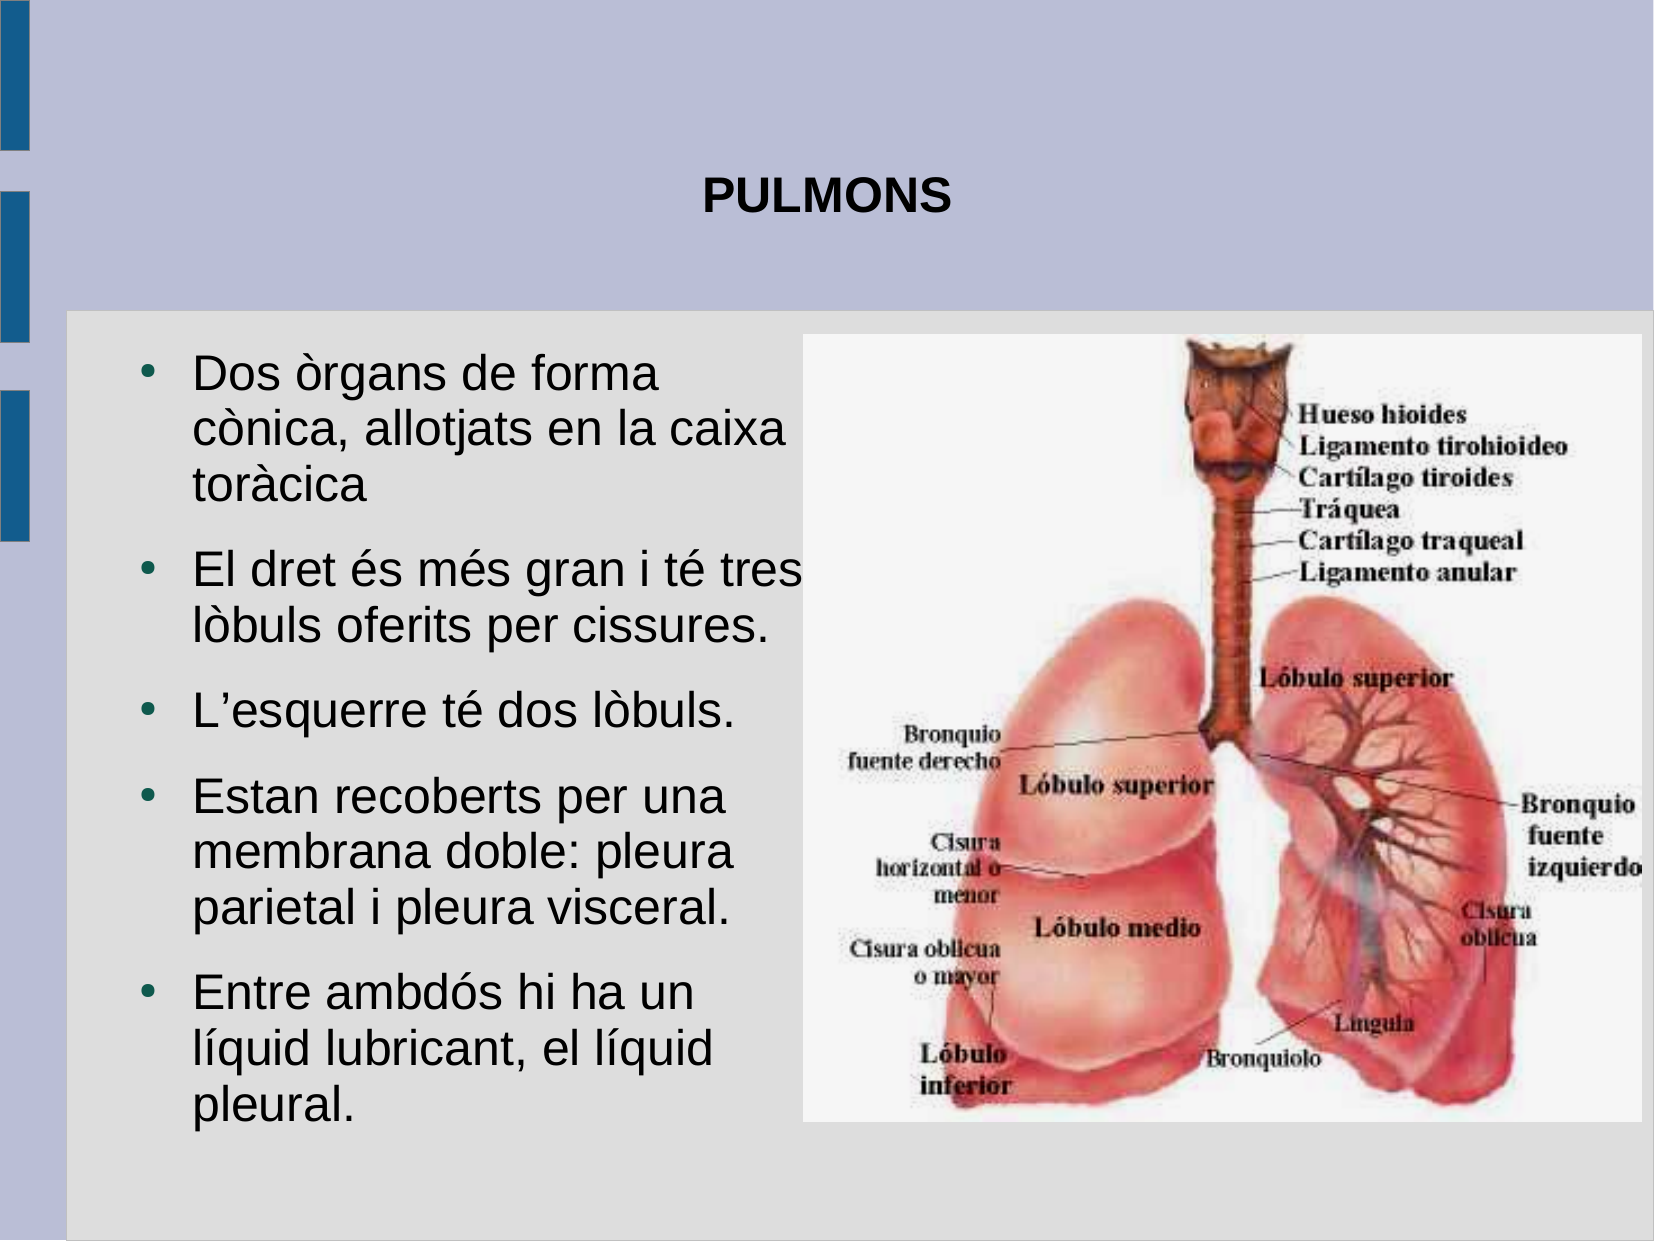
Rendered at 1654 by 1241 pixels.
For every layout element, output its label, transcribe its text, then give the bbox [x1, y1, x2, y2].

title PULMONS [121, 91, 1534, 299]
picture [803, 334, 1642, 1123]
list Dos òrgans de forma cònica, allotjats en la caixa toràcica El dret és més gran i té tres lòbuls oferits per cissures. L’esquerre té dos lòbuls. Estan recoberts per una membrana doble: pleura parietal i pleura visceral. Entre ambdós hi ha un líquid lubricant, el líquid pleural. [121, 344, 811, 1132]
